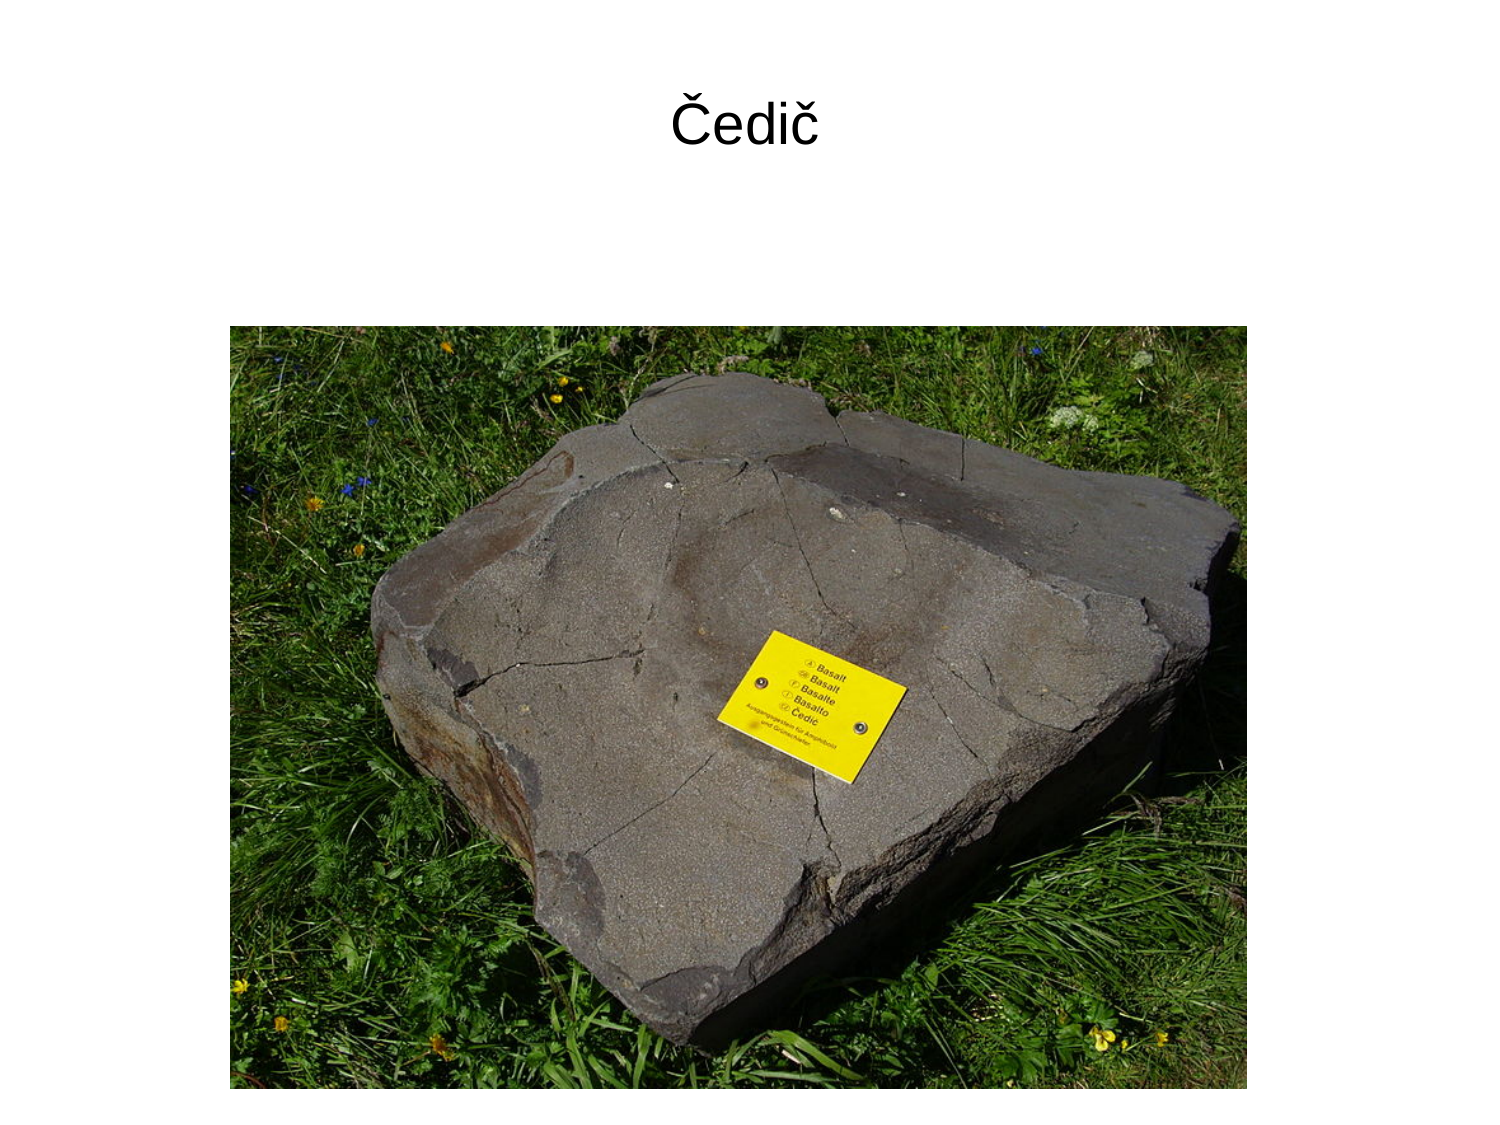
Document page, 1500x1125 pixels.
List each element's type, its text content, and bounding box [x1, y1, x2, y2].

picture [230, 326, 1247, 1089]
text_box Čedič [655, 78, 835, 164]
